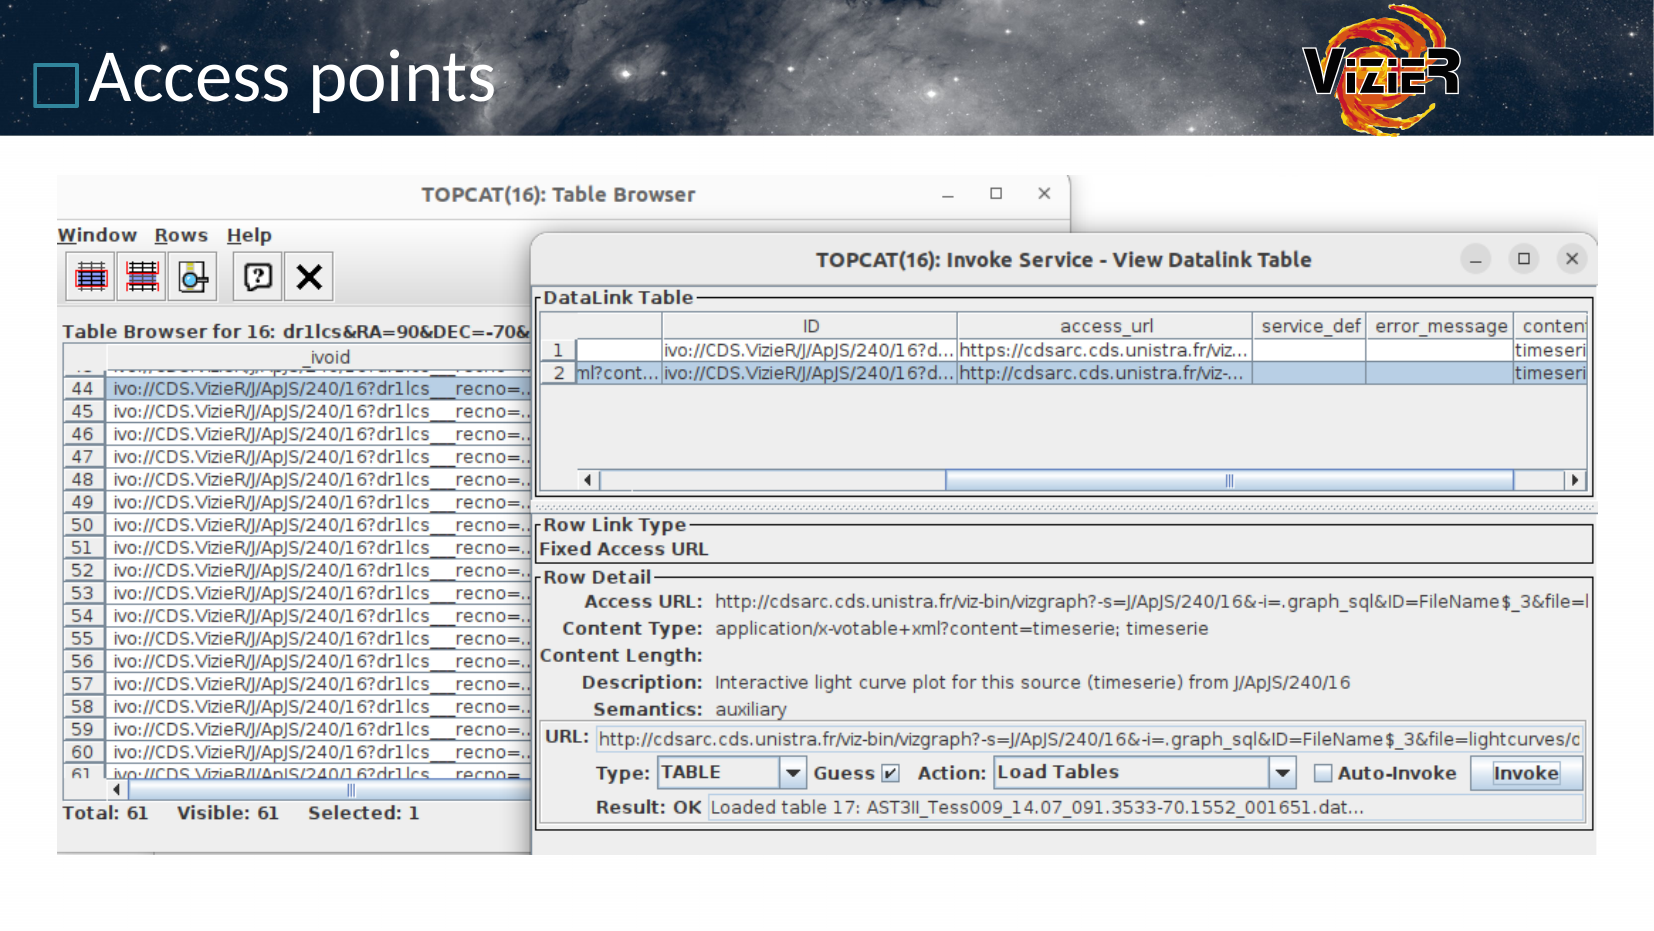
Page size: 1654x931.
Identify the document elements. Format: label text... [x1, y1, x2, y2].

picture [0, 0, 1654, 931]
title Access points [59, 17, 1394, 148]
